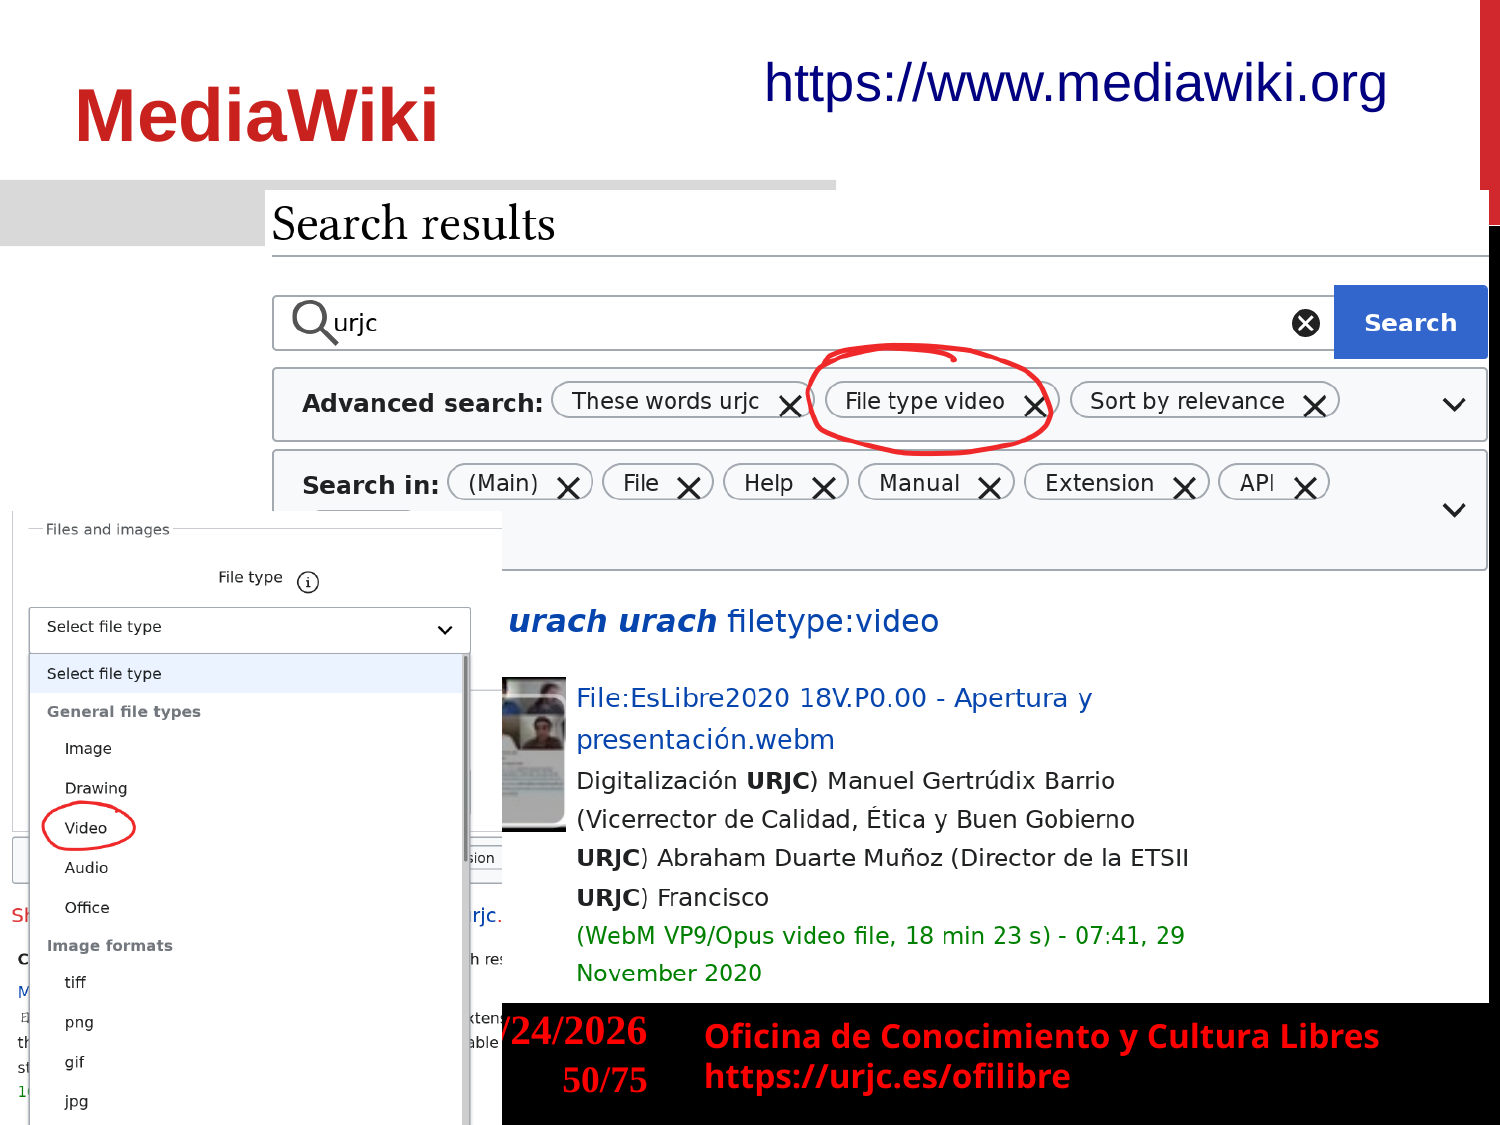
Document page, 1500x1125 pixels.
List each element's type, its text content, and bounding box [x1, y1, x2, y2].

text_box MediaWiki [60, 66, 991, 249]
text_box https://www.mediawiki.org [750, 45, 1405, 121]
title [75, 15, 1425, 172]
picture [0, 190, 1489, 1125]
